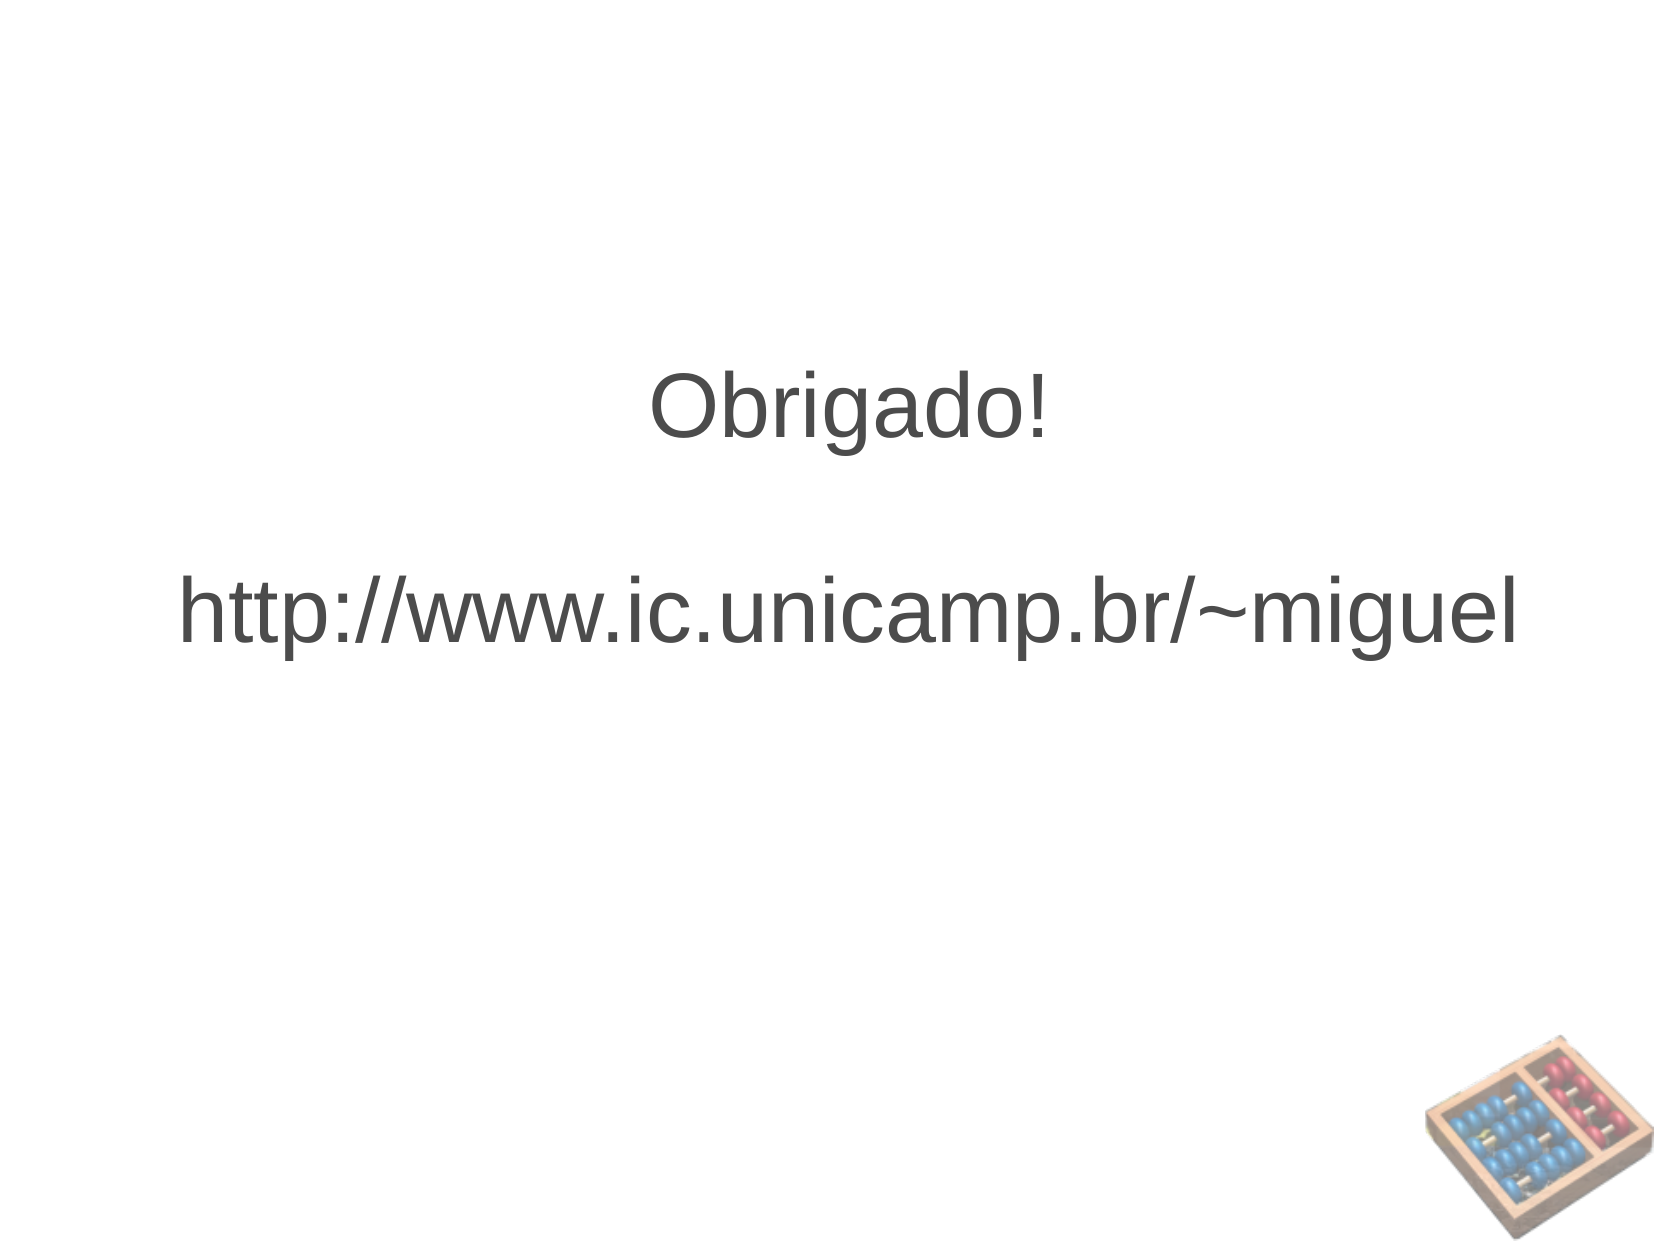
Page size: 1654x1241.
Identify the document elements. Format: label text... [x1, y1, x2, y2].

title Obrigado! http://www.ic.unicamp.br/~miguel [86, 337, 1613, 679]
